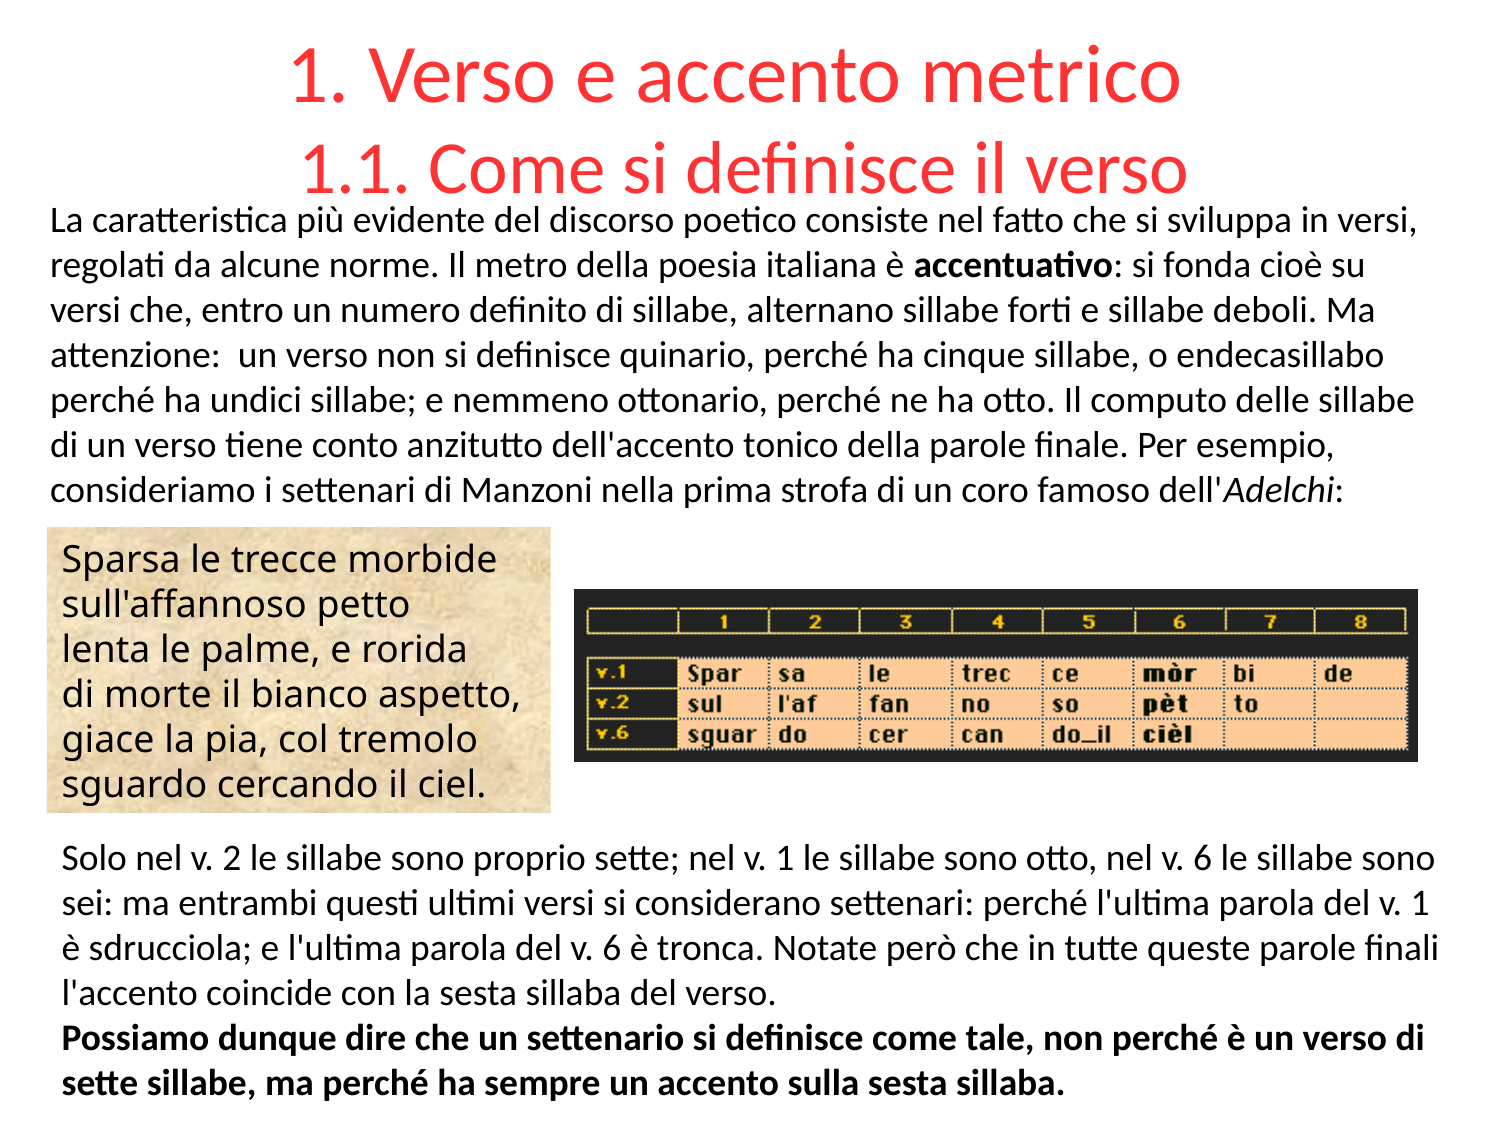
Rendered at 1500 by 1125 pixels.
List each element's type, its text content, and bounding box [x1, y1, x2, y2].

text_box La caratteristica più evidente del discorso poetico consiste nel fatto che si sviluppa in versi, regolati da alcune norme. Il metro della poesia italiana è accentuativo: si fonda cioè su versi che, entro un numero definito di sillabe, alternano sillabe forti e sillabe deboli. Ma attenzione: un verso non si definisce quinario, perché ha cinque sillabe, o endecasillabo perché ha undici sillabe; e nemmeno ottonario, perché ne ha otto. Il computo delle sillabe di un verso tiene conto anzitutto dell'accento tonico della parole finale. Per esempio, consideriamo i settenari di Manzoni nella prima strofa di un coro famoso dell'Adelchi: [35, 187, 1454, 518]
title 1. Verso e accento metrico 1.1. Come si definisce il verso [69, 11, 1420, 187]
text_box Solo nel v. 2 le sillabe sono proprio sette; nel v. 1 le sillabe sono otto, nel v. 6 le sillabe sono sei: ma entrambi questi ultimi versi si considerano settenari: perché l'ultima parola del v. 1 è sdrucciola; e l'ultima parola del v. 6 è tronca. Notate però che in tutte queste parole finali l'accento coincide con la sesta sillaba del verso. Possiamo dunque dire che un settenario si definisce come tale, non perché è un verso di sette sillabe, ma perché ha sempre un accento sulla sesta sillaba. [46, 825, 1465, 1111]
picture [574, 589, 1418, 762]
text_box Sparsa le trecce morbide sull'affannoso petto lenta le palme, e rorida di morte il bianco aspetto, giace la pia, col tremolo sguardo cercando il ciel. [46, 527, 551, 813]
